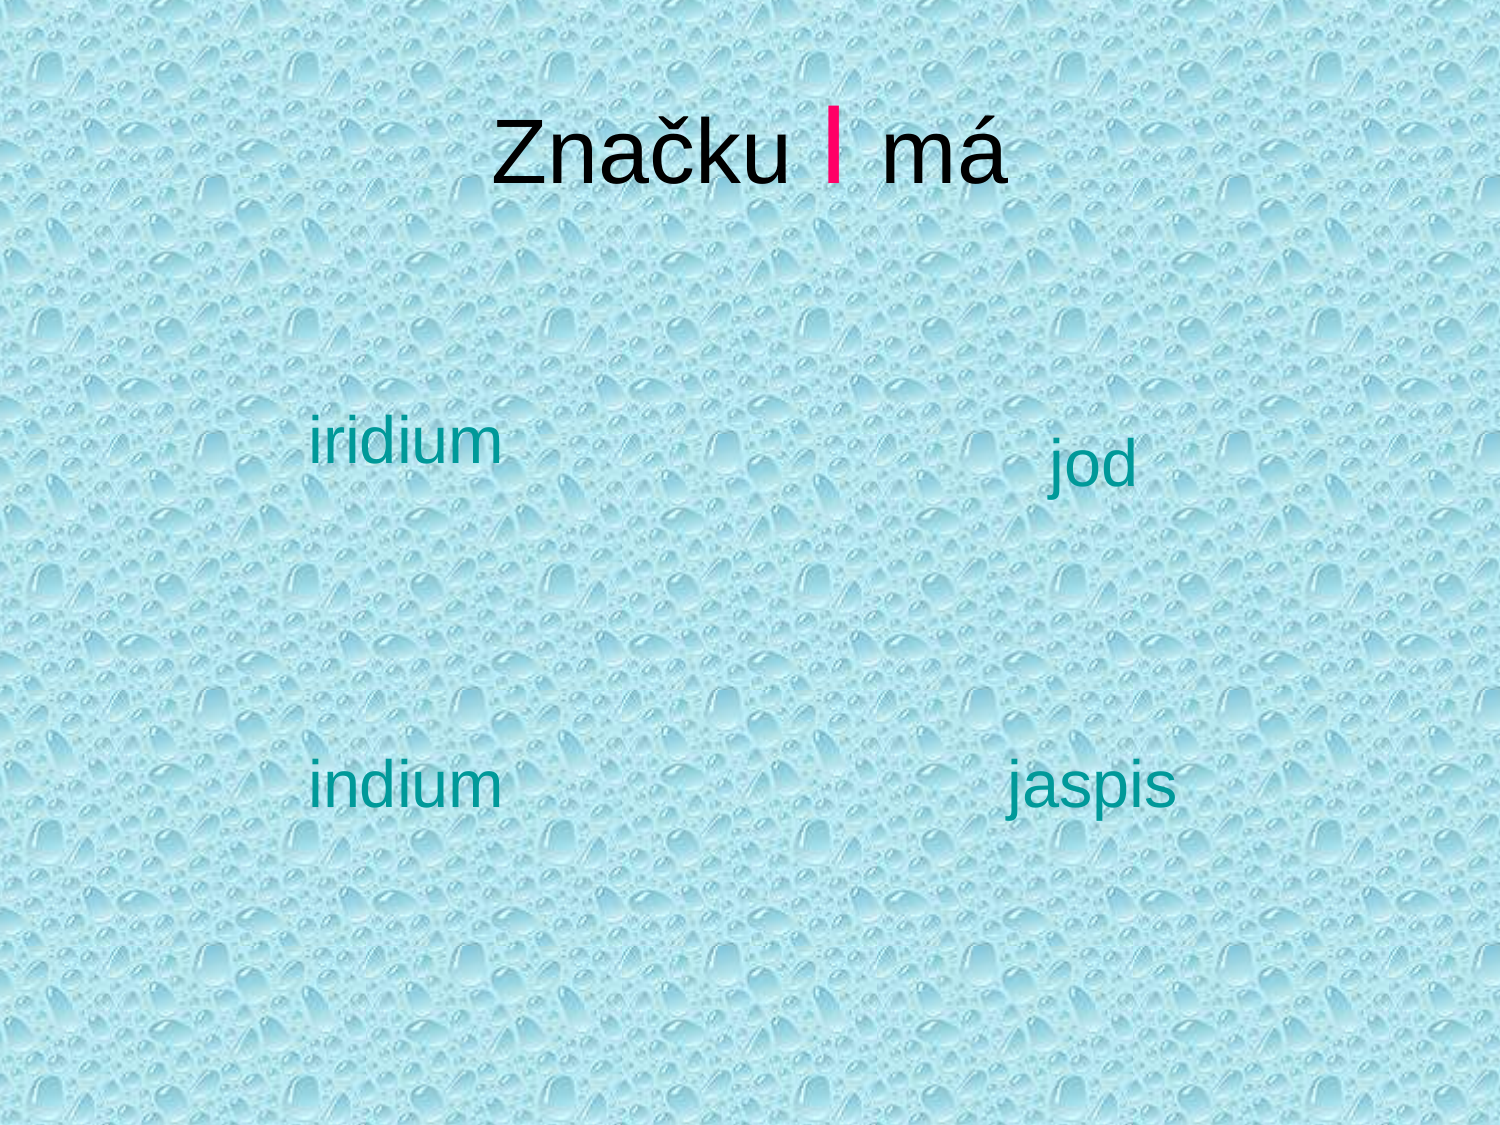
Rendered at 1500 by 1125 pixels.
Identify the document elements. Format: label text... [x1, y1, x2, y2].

title Značku I má [75, 45, 1426, 233]
table_header indium [75, 646, 737, 1005]
table_header jod [763, 262, 1425, 621]
picture [0, 0, 1500, 1125]
table_header iridium [75, 262, 737, 621]
table_header jaspis [763, 646, 1423, 1005]
